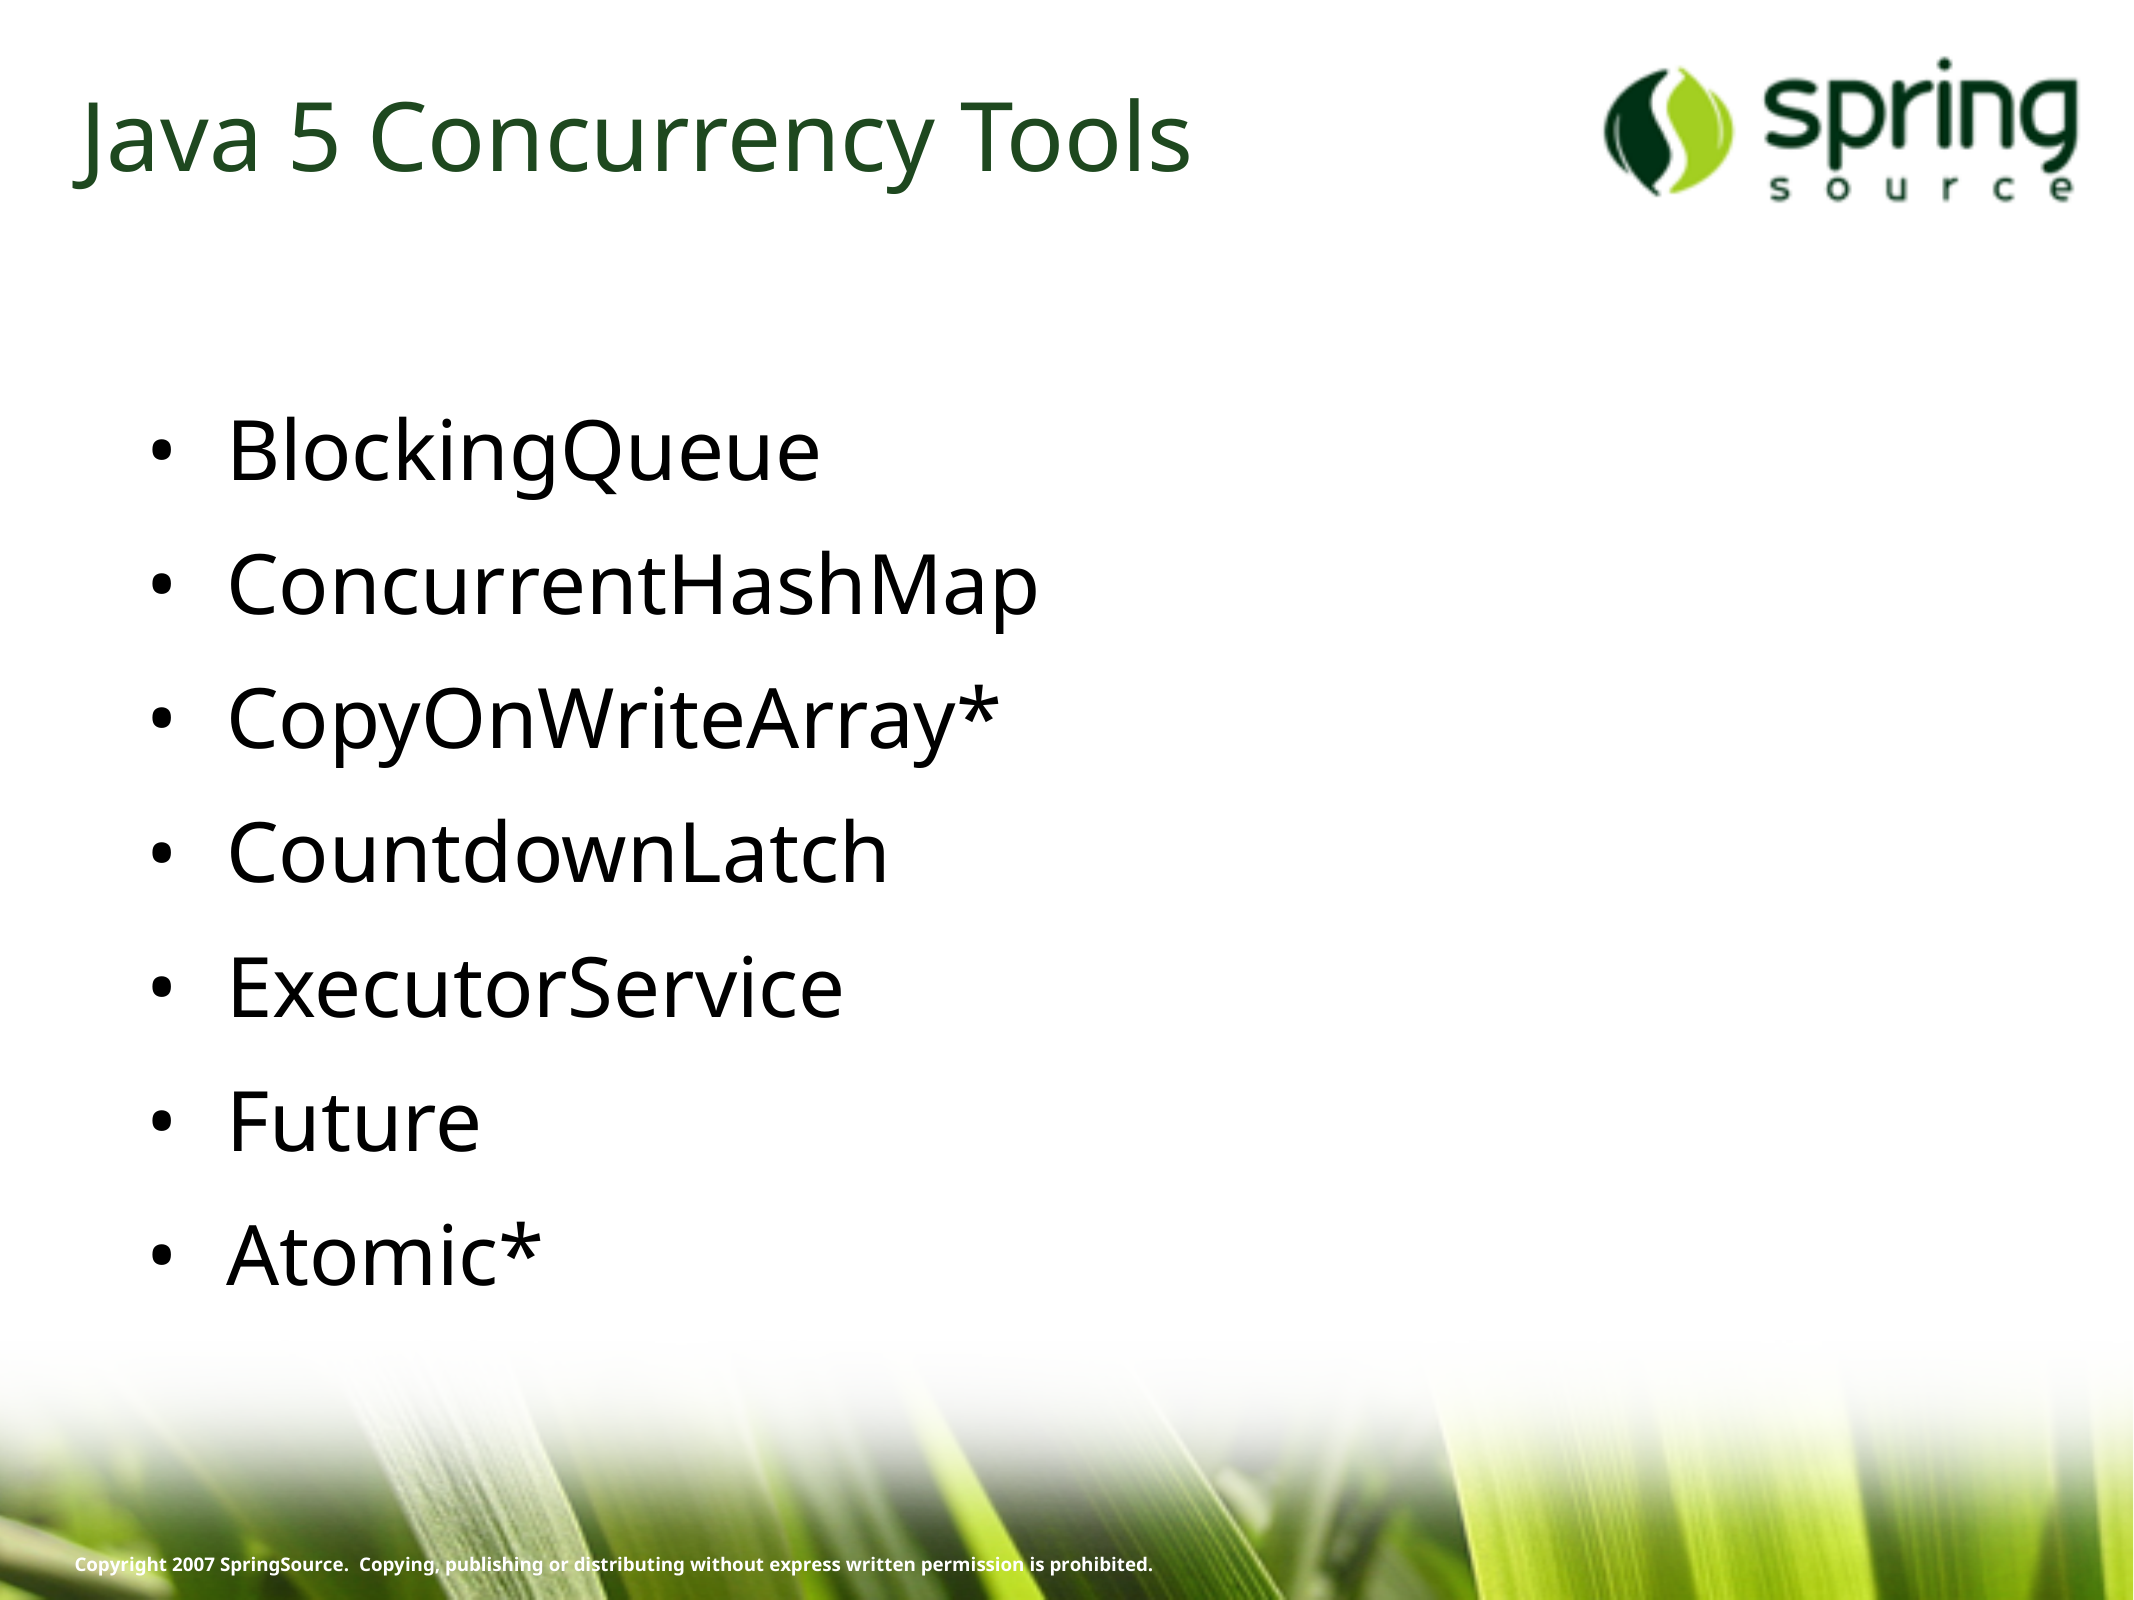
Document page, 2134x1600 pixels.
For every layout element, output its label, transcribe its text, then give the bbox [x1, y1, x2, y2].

title Java 5 Concurrency Tools [80, 16, 1548, 253]
picture [1555, 46, 2134, 224]
picture [0, 1340, 2134, 1600]
list BlockingQueue ConcurrentHashMap CopyOnWriteArray* CountdownLatch ExecutorService Future Atomic* [146, 391, 1982, 1319]
